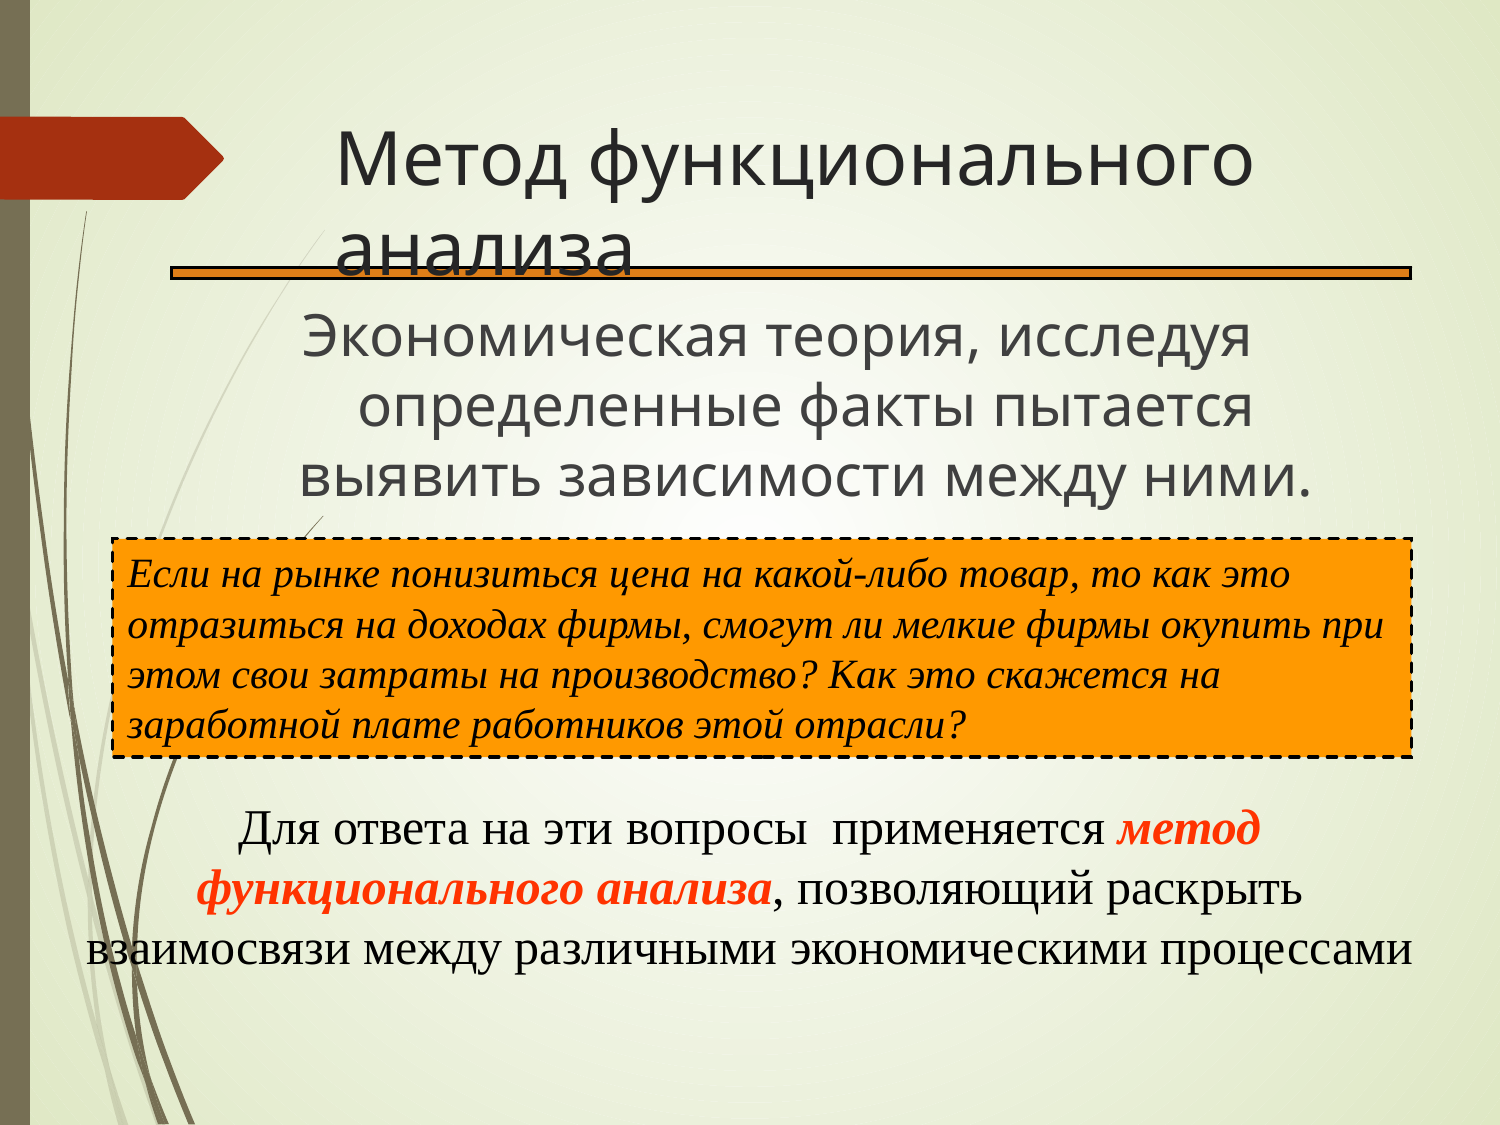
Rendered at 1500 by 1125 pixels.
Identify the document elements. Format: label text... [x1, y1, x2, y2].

title Метод функционального анализа [319, 102, 1400, 313]
text_box Если на рынке понизиться цена на какой-либо товар, то как это отразиться на доходах фирмы, смогут ли мелкие фирмы окупить при этом свои затраты на производство? Как это скажется на заработной плате работников этой отрасли? [112, 538, 1412, 758]
text_box Для ответа на эти вопросы применяется метод функционального анализа, позволяющий раскрыть взаимосвязи между различными экономическими процессами [64, 786, 1436, 982]
list Экономическая теория, исследуя определенные факты пытается выявить зависимости между ними. [112, 290, 1388, 517]
